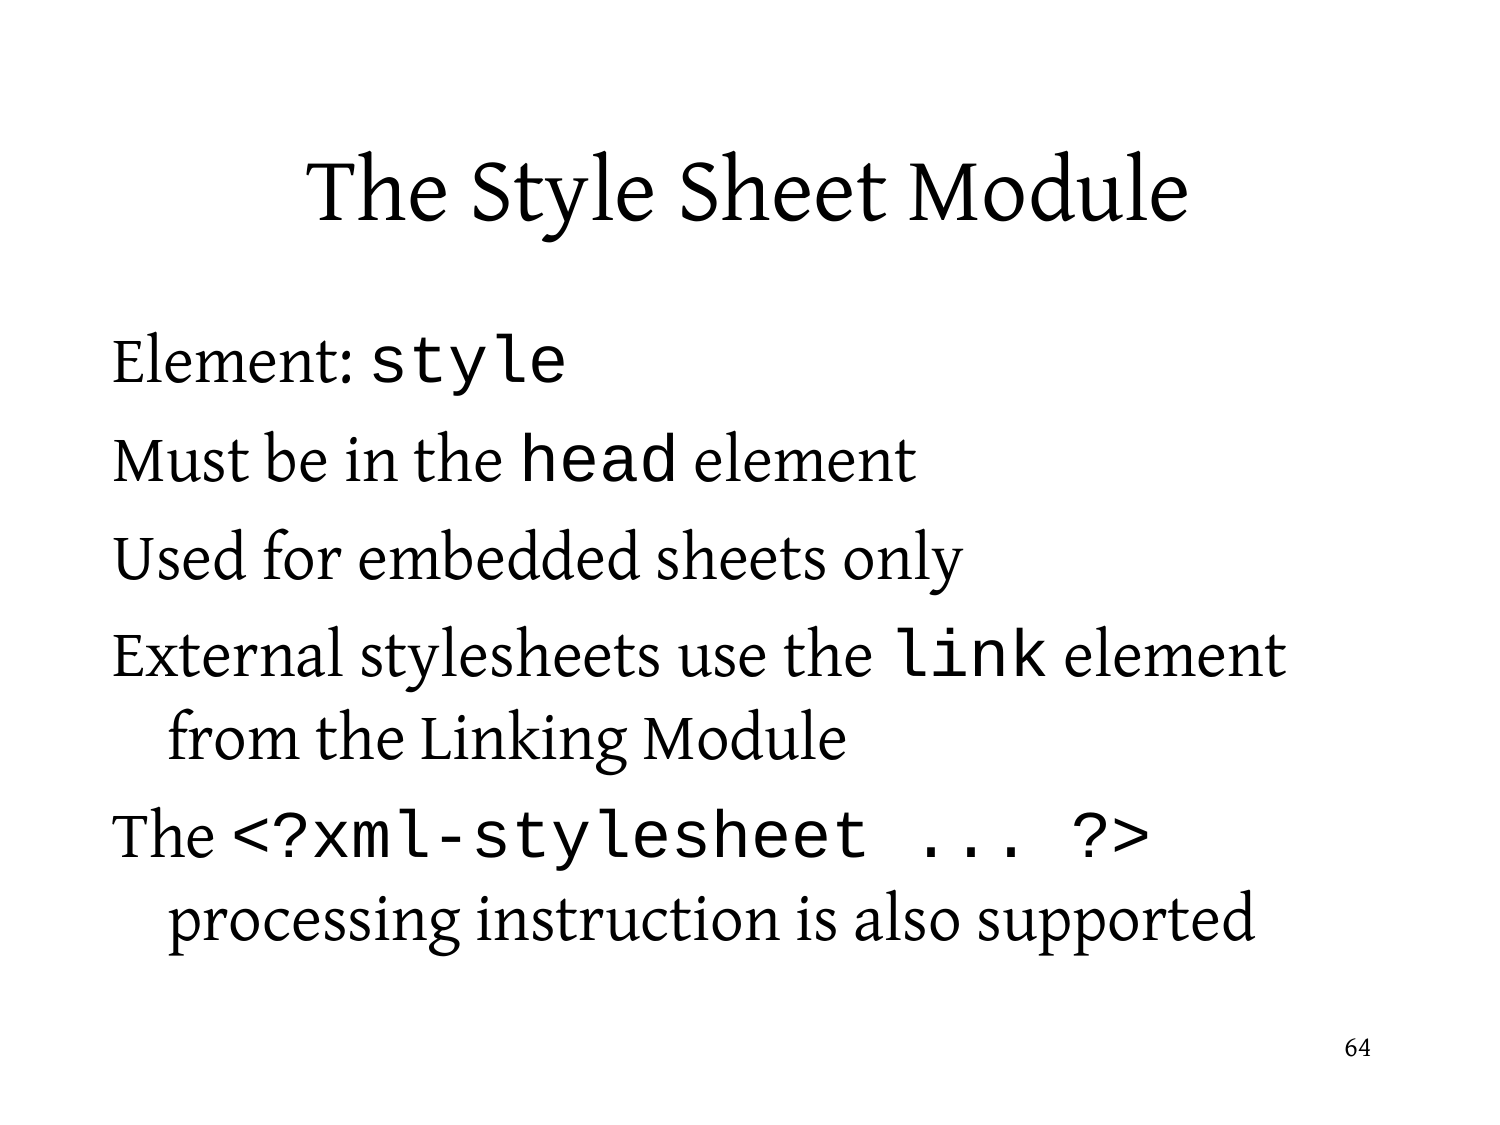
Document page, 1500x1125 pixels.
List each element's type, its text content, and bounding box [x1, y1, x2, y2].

title The Style Sheet Module [112, 63, 1387, 324]
list Element: style Must be in the head element Used for embedded sheets only External stylesheets use the link element from the Linking Module The <?xml-stylesheet ... ?> processing instruction is also supported [112, 324, 1387, 1000]
